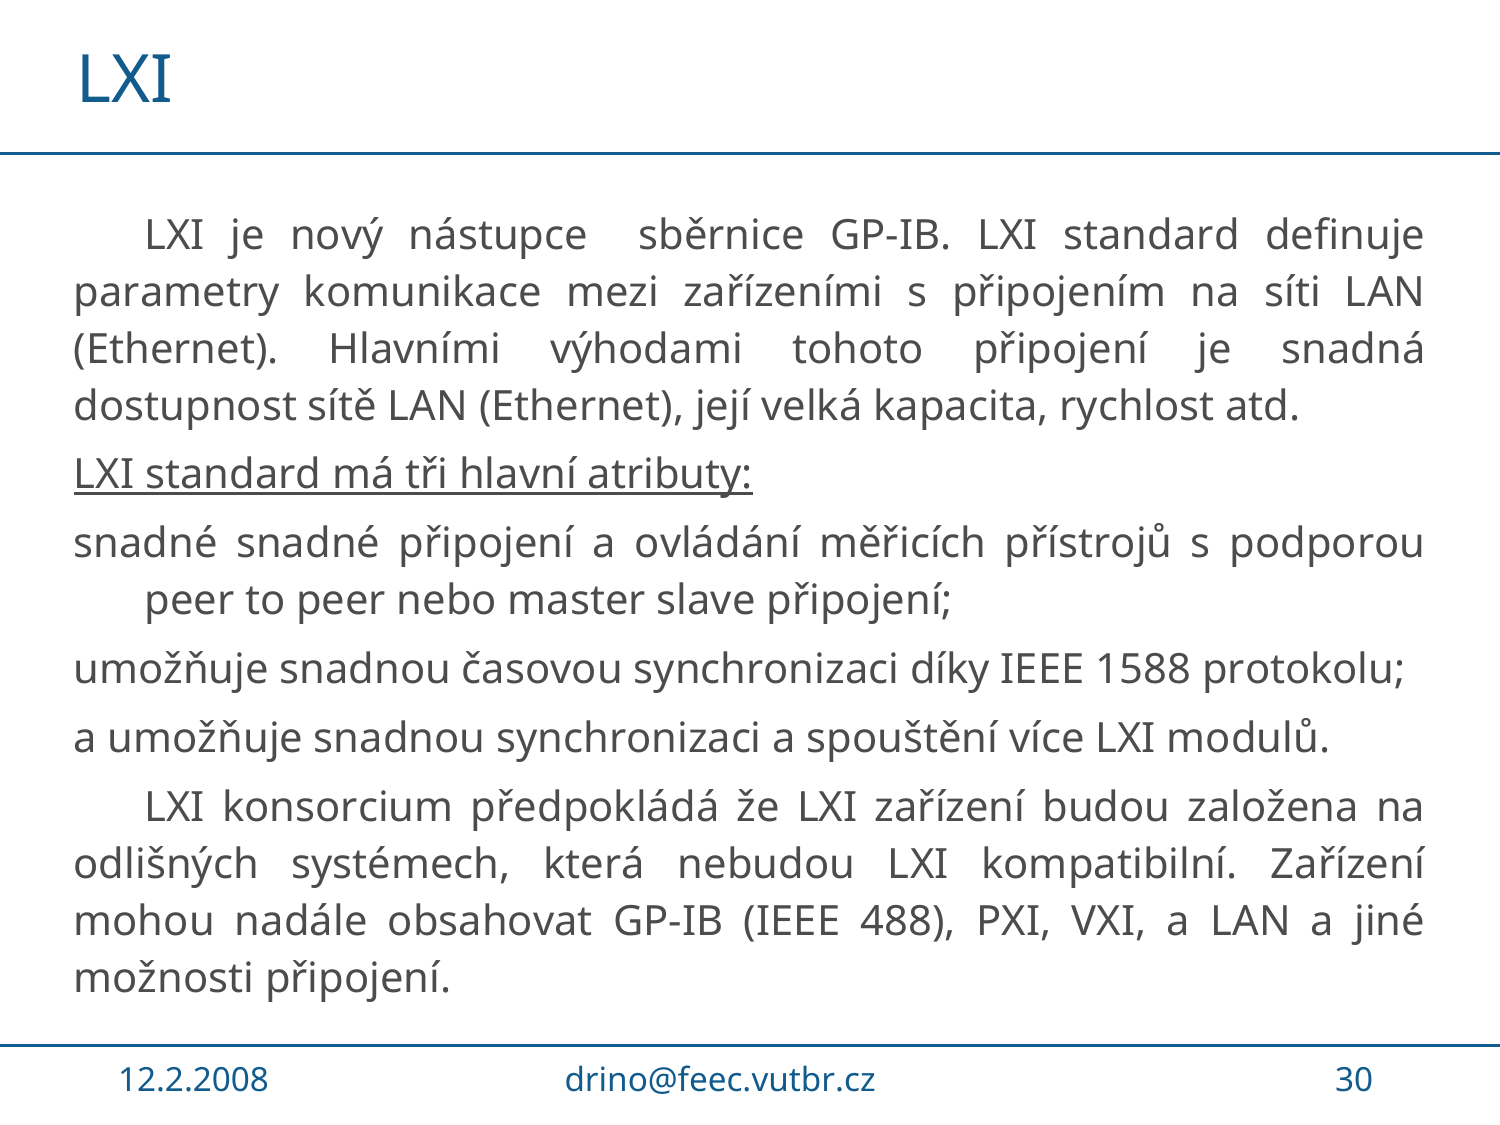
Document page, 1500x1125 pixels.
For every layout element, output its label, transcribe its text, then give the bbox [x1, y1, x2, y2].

text_box 12.2.2008 [103, 1049, 432, 1125]
title LXI [0, 0, 1500, 152]
text_box 1 [1075, 1049, 1388, 1125]
text_box LXI je nový nástupce sběrnice GP-IB. LXI standard definuje parametry komunikace mezi zařízeními s připojením na síti LAN (Ethernet). Hlavními výhodami tohoto připojení je snadná dostupnost sítě LAN (Ethernet), její velká kapacita, rychlost atd. LXI standard má tři hlavní atributy: snadné snadné připojení a ovládání měřicích přístrojů s podporou peer to peer nebo master slave připojení; umožňuje snadnou časovou synchronizaci díky IEEE 1588 protokolu; a umožňuje snadnou synchronizaci a spouštění více LXI modulů. LXI konsorcium předpokládá že LXI zařízení budou založena na odlišných systémech, která nebudou LXI kompatibilní. Zařízení mohou nadále obsahovat GP-IB (IEEE 488), PXI, VXI, a LAN a jiné možnosti připojení. [59, 196, 1442, 1013]
text_box drino@feec.vutbr.cz [454, 1049, 987, 1125]
